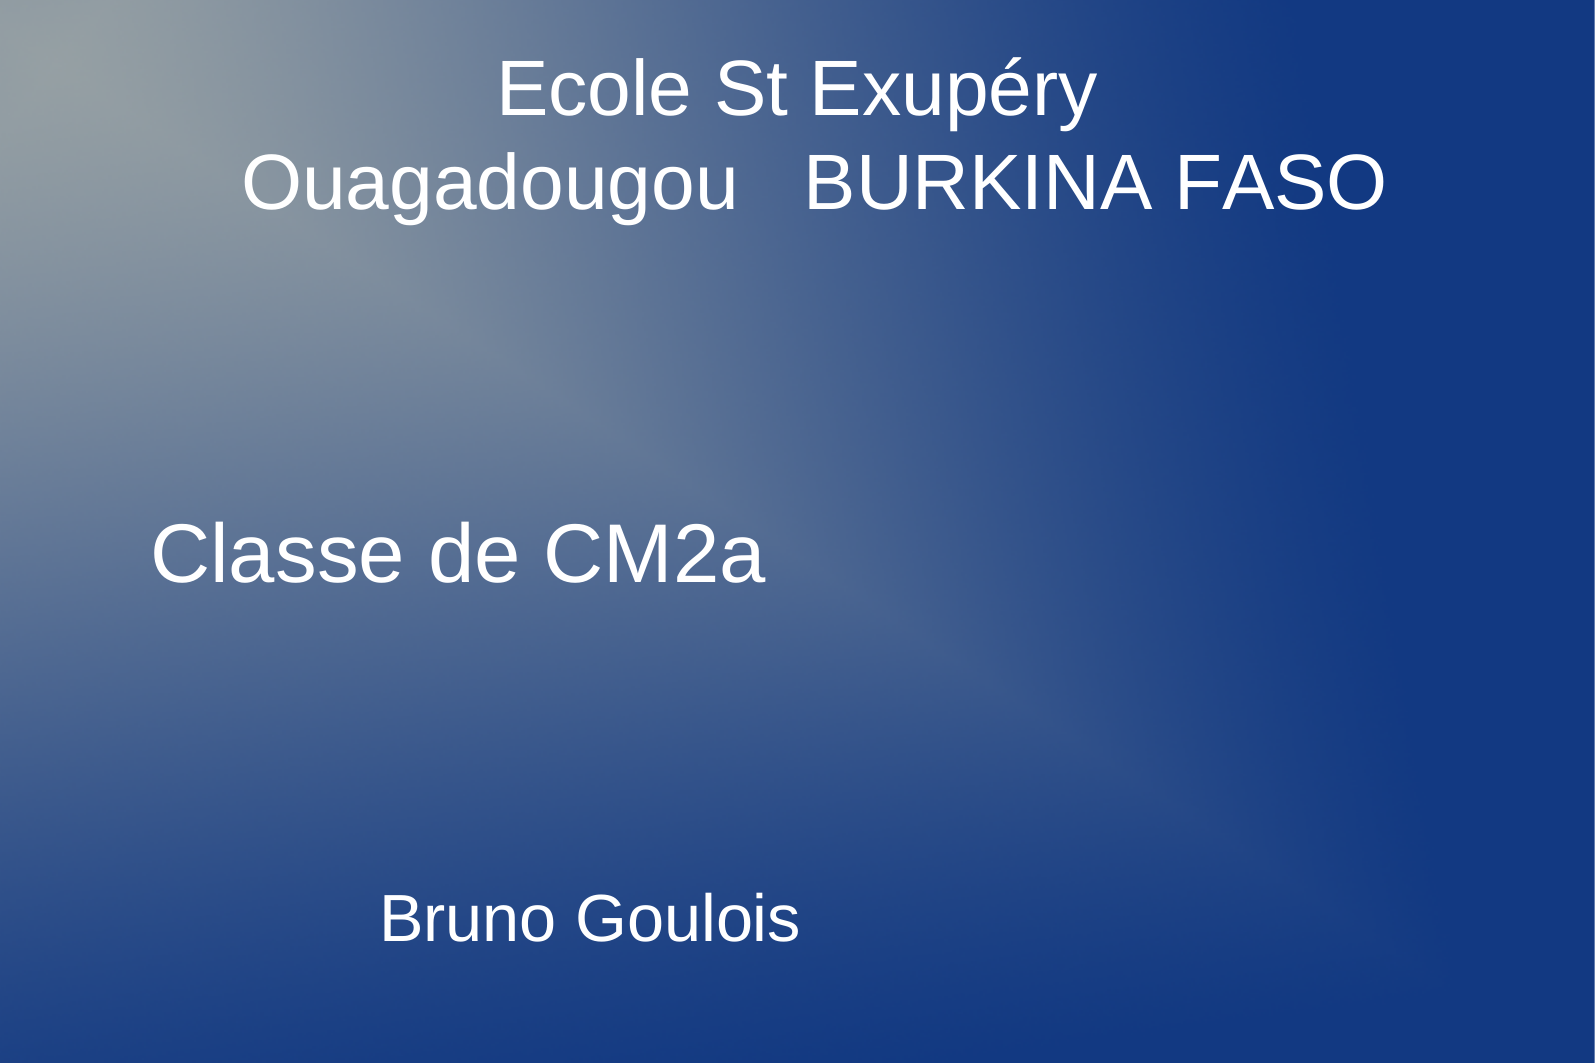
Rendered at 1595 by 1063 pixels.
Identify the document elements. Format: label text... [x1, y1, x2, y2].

list Classe de CM2a Bruno Goulois [79, 248, 1515, 951]
title Ecole St Exupéry Ouagadougou BURKINA FASO [79, 42, 1515, 220]
